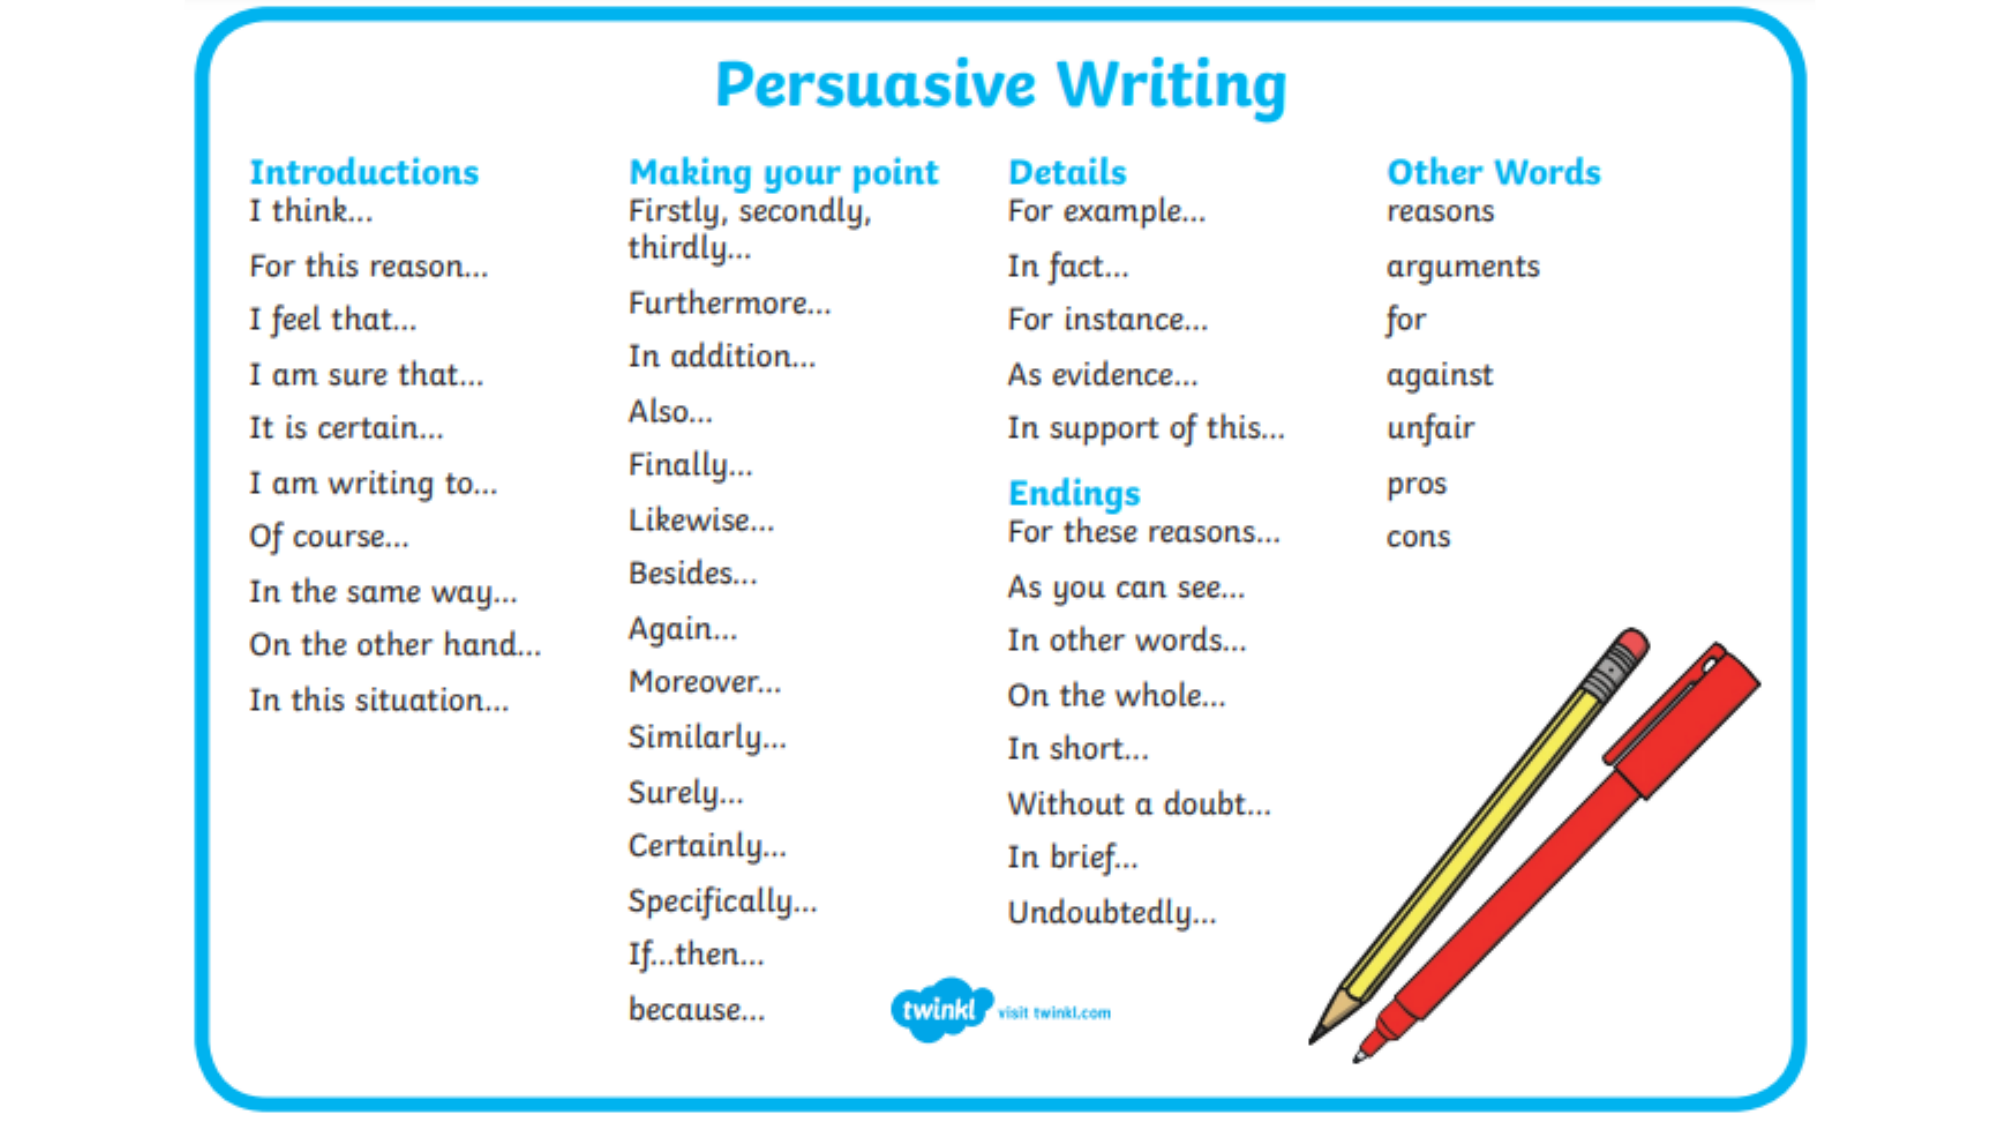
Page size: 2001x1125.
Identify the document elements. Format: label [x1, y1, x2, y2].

picture [184, 0, 1816, 1124]
